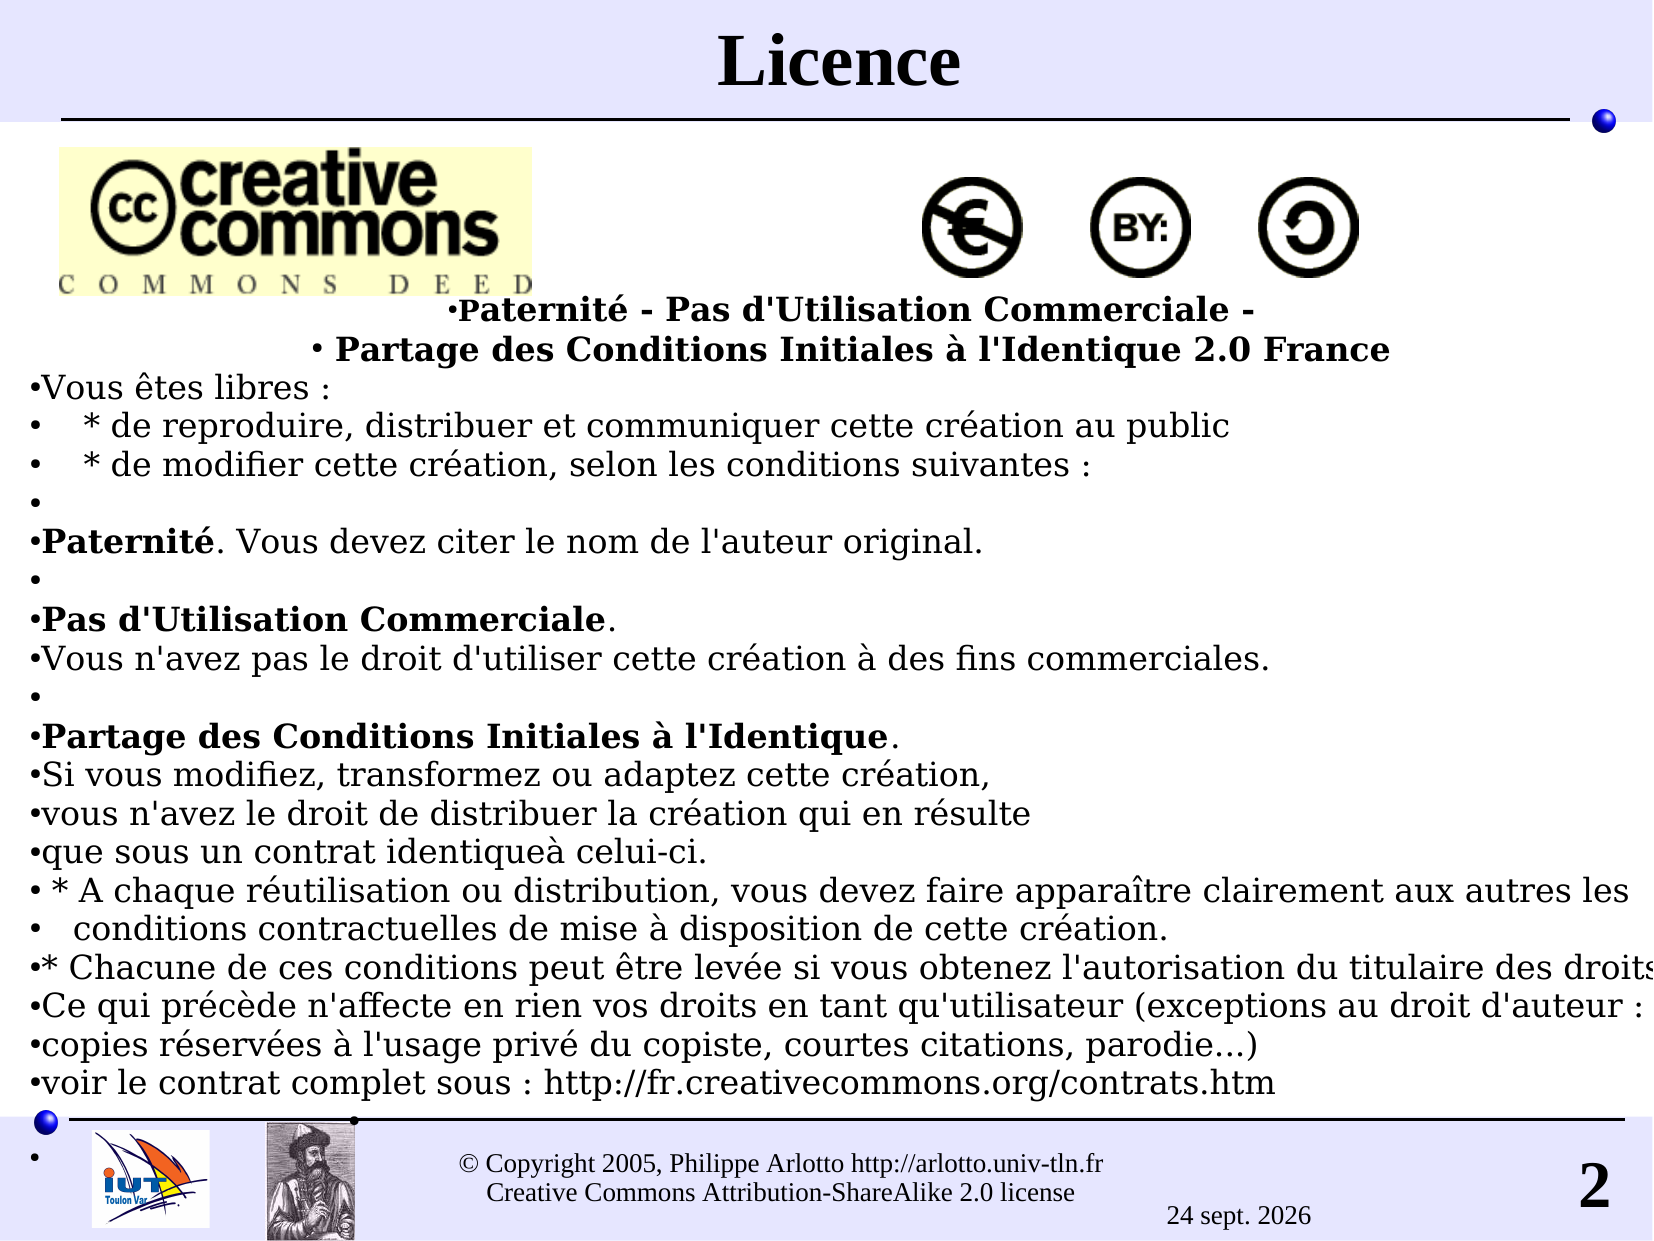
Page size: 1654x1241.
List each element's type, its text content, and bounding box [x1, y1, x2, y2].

title Licence [95, 11, 1585, 110]
picture [922, 177, 1023, 278]
picture [265, 1176, 355, 1241]
picture [59, 147, 532, 290]
picture [1258, 177, 1359, 278]
text_box Paternité - Pas d'Utilisation Commerciale - Partage des Conditions Initiales à l'Identique 2.0 France Vous êtes libres : * de reproduire, distribuer et communiquer cette création au public * de modifier cette création, selon les conditions suivantes : Paternité. Vous devez citer le nom de l'auteur original. Pas d'Utilisation Commerciale. Vous n'avez pas le droit d'utiliser cette création à des fins commerciales. Partage des Conditions Initiales à l'Identique. Si vous modifiez, transformez ou adaptez cette création, vous n'avez le droit de distribuer la création qui en résulte que sous un contrat identiqueà celui-ci. * A chaque réutilisation ou distribution, vous devez faire apparaître clairement aux autres les conditions contractuelles de mise à disposition de cette création. * Chacune de ces conditions peut être levée si vous obtenez l'autorisation du titulaire des droits. Ce qui précède n'affecte en rien vos droits en tant qu'utilisateur (exceptions au droit d'auteur : copies réservées à l'usage privé du copiste, courtes citations, parodie...) voir le contrat complet sous : http://fr.creativecommons.org/contrats.htm [29, 290, 1653, 1176]
picture [1090, 177, 1191, 278]
